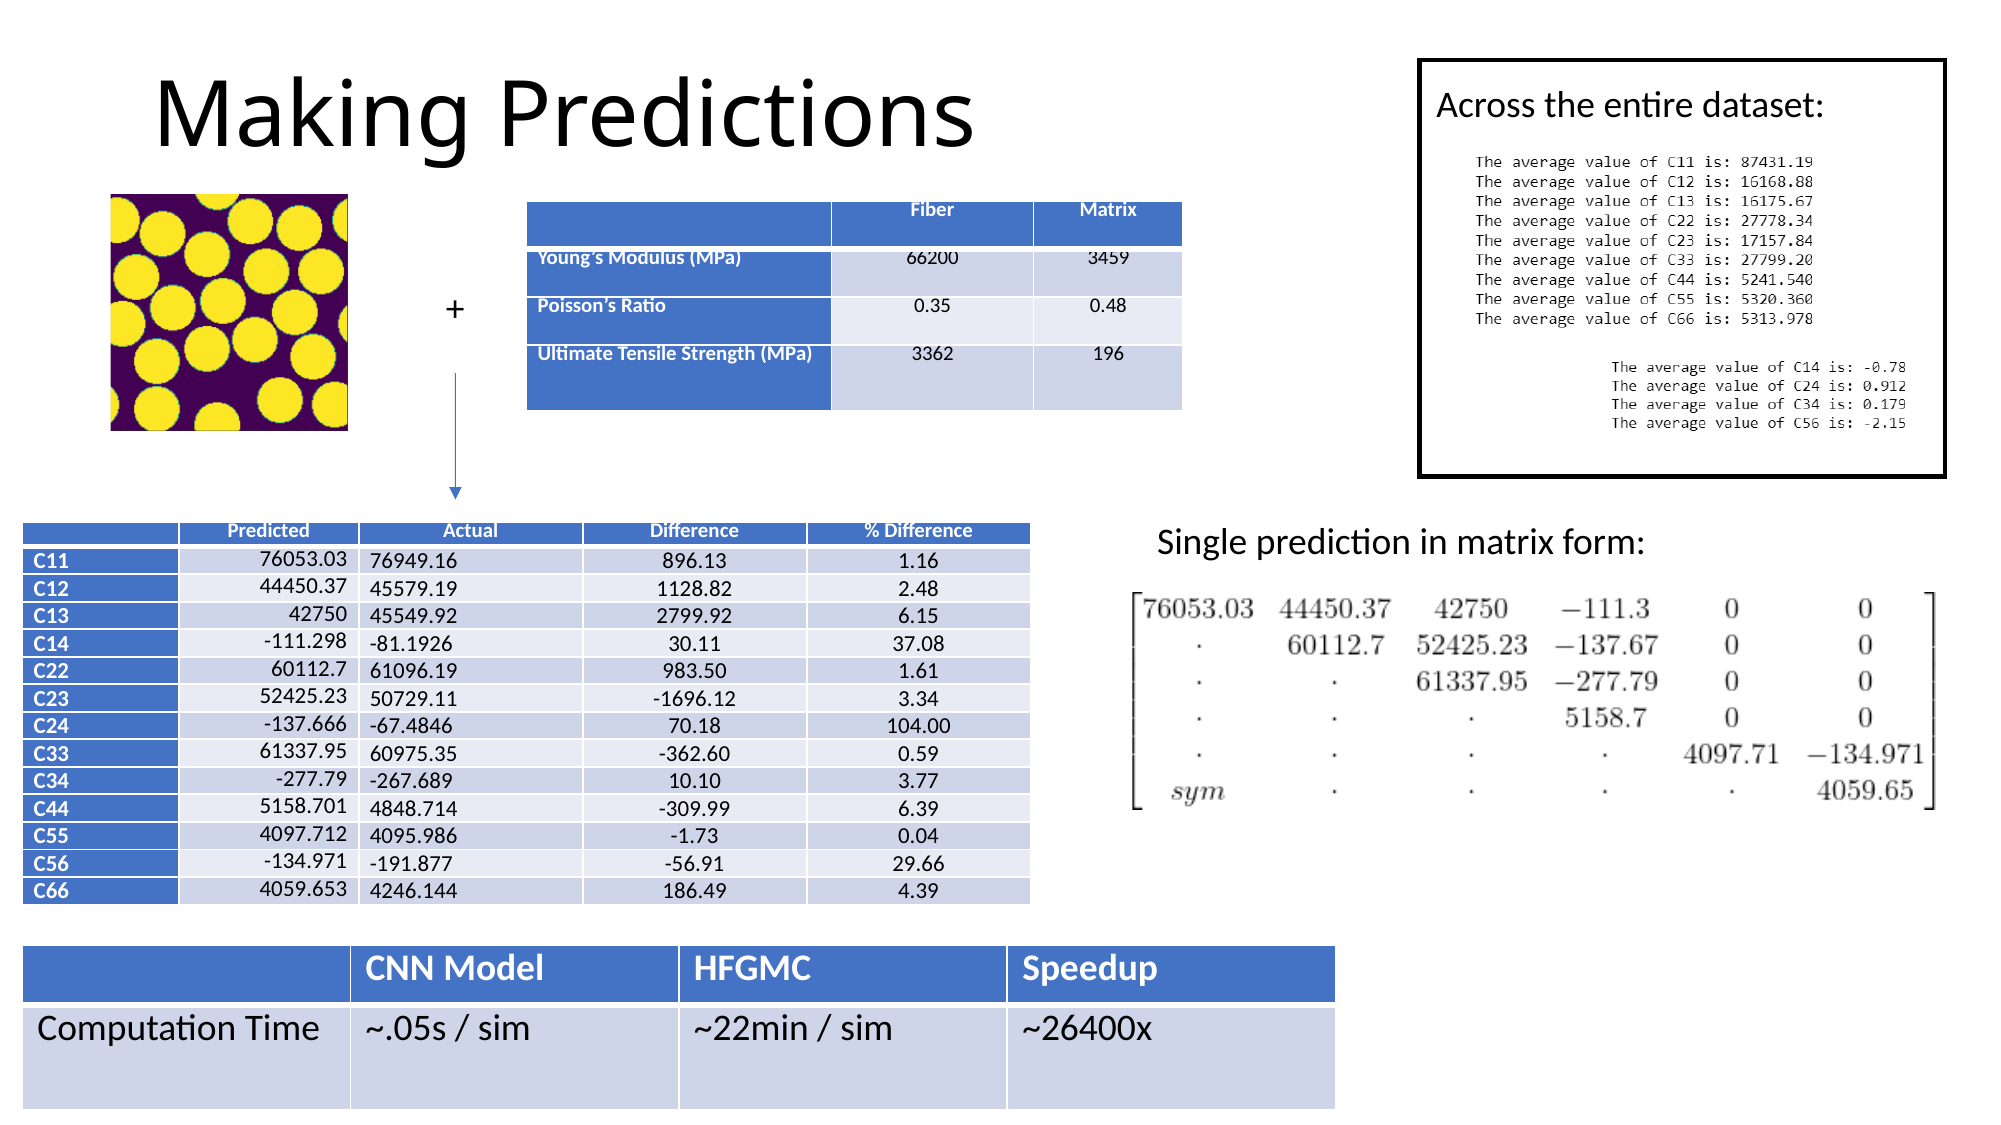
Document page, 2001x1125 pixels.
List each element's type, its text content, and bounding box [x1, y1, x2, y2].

table_cell 45579.19 [360, 575, 582, 601]
table_cell 52425.23 [180, 685, 358, 711]
table_cell 4097.712 [180, 823, 358, 849]
table_cell 29.66 [808, 850, 1030, 876]
table_cell 4848.714 [360, 795, 582, 821]
table_cell 70.18 [584, 713, 806, 738]
table_cell 196 [1034, 346, 1182, 410]
table_cell 50729.11 [360, 685, 582, 711]
table_cell Young’s Modulus (MPa) [527, 252, 831, 296]
table_cell -111.298 [180, 630, 358, 656]
table_cell ~26400x [1008, 1008, 1335, 1109]
table_cell -309.99 [584, 795, 806, 821]
table_cell -267.689 [360, 768, 582, 793]
table_cell -1696.12 [584, 685, 806, 711]
table_header [23, 946, 350, 1002]
picture [1470, 149, 1812, 336]
table_header Actual [360, 523, 582, 544]
table_cell 76053.03 [180, 549, 358, 573]
text_box Making Predictions [137, 59, 1417, 278]
table_cell 45549.92 [360, 603, 582, 628]
table_cell 4.39 [808, 878, 1030, 904]
table_cell -81.1926 [360, 630, 582, 656]
table_cell C55 [23, 823, 178, 849]
text_box Across the entire dataset: [1422, 73, 1841, 133]
table_header % Difference [808, 523, 1030, 544]
table_cell -56.91 [584, 850, 806, 876]
table_cell -1.73 [584, 823, 806, 849]
table_cell Computation Time [23, 1008, 350, 1109]
table_cell 1128.82 [584, 575, 806, 601]
table_header Predicted [180, 523, 358, 544]
text_box + [431, 278, 480, 337]
table_cell 3.77 [808, 768, 1030, 793]
table_cell 44450.37 [180, 575, 358, 601]
table_cell ~.05s / sim [351, 1008, 678, 1109]
table_cell 186.49 [584, 878, 806, 904]
table_cell 60975.35 [360, 740, 582, 766]
table_cell C13 [23, 603, 178, 628]
table_cell -137.666 [180, 713, 358, 738]
table_cell C14 [23, 630, 178, 656]
table_cell 66200 [832, 252, 1033, 296]
table_cell 30.11 [584, 630, 806, 656]
picture [1607, 355, 1906, 436]
table_cell 6.15 [808, 603, 1030, 628]
table_cell C66 [23, 878, 178, 904]
table_cell 60112.7 [180, 658, 358, 683]
table_cell 42750 [180, 603, 358, 628]
table_cell -362.60 [584, 740, 806, 766]
table_cell 3362 [832, 346, 1033, 410]
table_header [527, 202, 831, 246]
table_cell C11 [23, 549, 178, 573]
table_cell 10.10 [584, 768, 806, 793]
table_cell 3.34 [808, 685, 1030, 711]
table_cell 61096.19 [360, 658, 582, 683]
table_cell C34 [23, 768, 178, 793]
table_cell 2.48 [808, 575, 1030, 601]
table_cell 4246.144 [360, 878, 582, 904]
table_header [23, 523, 178, 544]
table_header Difference [584, 523, 806, 544]
table_cell 1.61 [808, 658, 1030, 683]
table_cell -134.971 [180, 850, 358, 876]
text_box Making Predictions [1422, 62, 1863, 278]
table_header Fiber [832, 202, 1033, 246]
table_header CNN Model [351, 946, 678, 1002]
table_cell 2799.92 [584, 603, 806, 628]
table_cell 76949.16 [360, 549, 582, 573]
table_cell 0.48 [1034, 298, 1182, 344]
table_cell 104.00 [808, 713, 1030, 738]
table_cell C33 [23, 740, 178, 766]
table_cell C56 [23, 850, 178, 876]
table_cell 896.13 [584, 549, 806, 573]
table_cell ~22min / sim [680, 1008, 1006, 1109]
table_cell C24 [23, 713, 178, 738]
table_cell 4095.986 [360, 823, 582, 849]
table_cell C44 [23, 795, 178, 821]
table_cell -191.877 [360, 850, 582, 876]
table_cell 0.59 [808, 740, 1030, 766]
picture [110, 194, 349, 431]
table_header Speedup [1008, 946, 1335, 1002]
table_cell 6.39 [808, 795, 1030, 821]
table_cell 0.04 [808, 823, 1030, 849]
table_cell -67.4846 [360, 713, 582, 738]
text_box Single prediction in matrix form: [1142, 509, 1662, 570]
table_cell 4059.653 [180, 878, 358, 904]
picture [1131, 592, 1936, 811]
table_cell C12 [23, 575, 178, 601]
table_header Matrix [1034, 202, 1182, 246]
table_cell C22 [23, 658, 178, 683]
table_cell 37.08 [808, 630, 1030, 656]
table_cell Poisson’s Ratio [527, 298, 831, 344]
table_header HFGMC [680, 946, 1006, 1002]
table_cell -277.79 [180, 768, 358, 793]
table_cell 983.50 [584, 658, 806, 683]
table_cell 1.16 [808, 549, 1030, 573]
table_cell 0.35 [832, 298, 1033, 344]
table_cell Ultimate Tensile Strength (MPa) [527, 346, 831, 410]
table_cell C23 [23, 685, 178, 711]
table_cell 5158.701 [180, 795, 358, 821]
table_cell 3459 [1034, 252, 1182, 296]
table_cell 61337.95 [180, 740, 358, 766]
